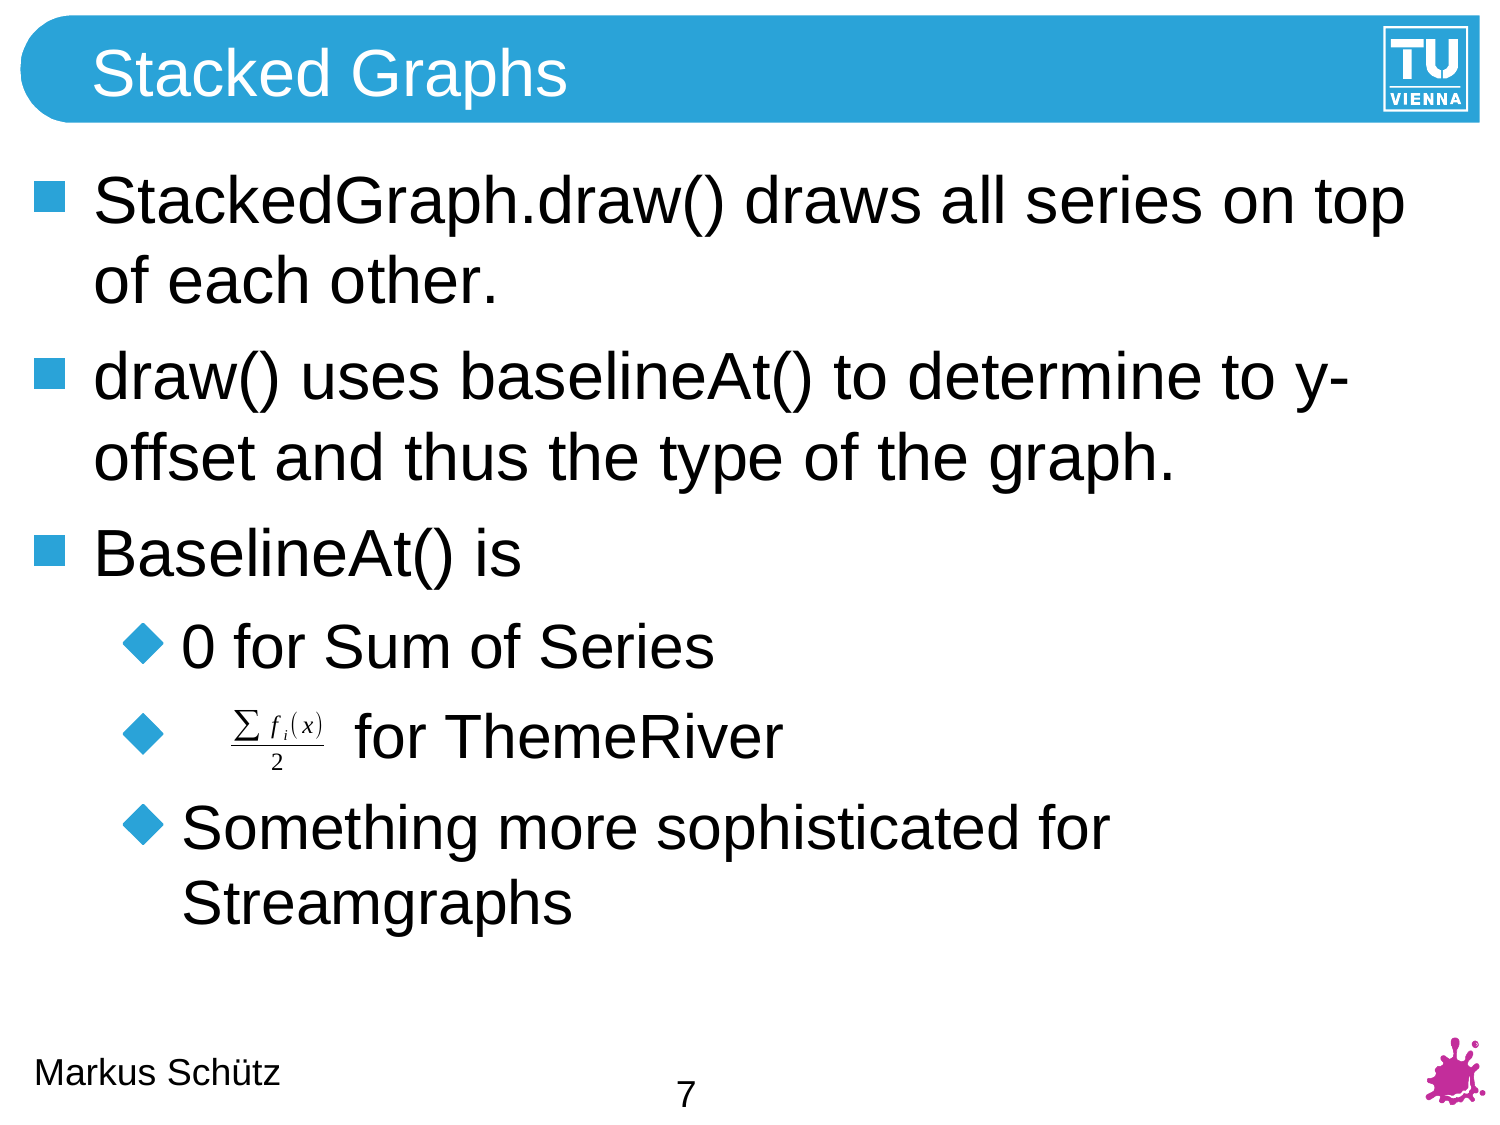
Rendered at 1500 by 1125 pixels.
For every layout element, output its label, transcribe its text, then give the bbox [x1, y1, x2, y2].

chart [223, 708, 331, 776]
title Stacked Graphs [76, 7, 1350, 132]
list StackedGraph.draw() draws all series on top of each other. draw() uses baselineAt() to determine to y-offset and thus the type of the graph. BaselineAt() is 0 for Sum of Series for ThemeRiver Something more sophisticated for Streamgraphs [19, 148, 1481, 1047]
